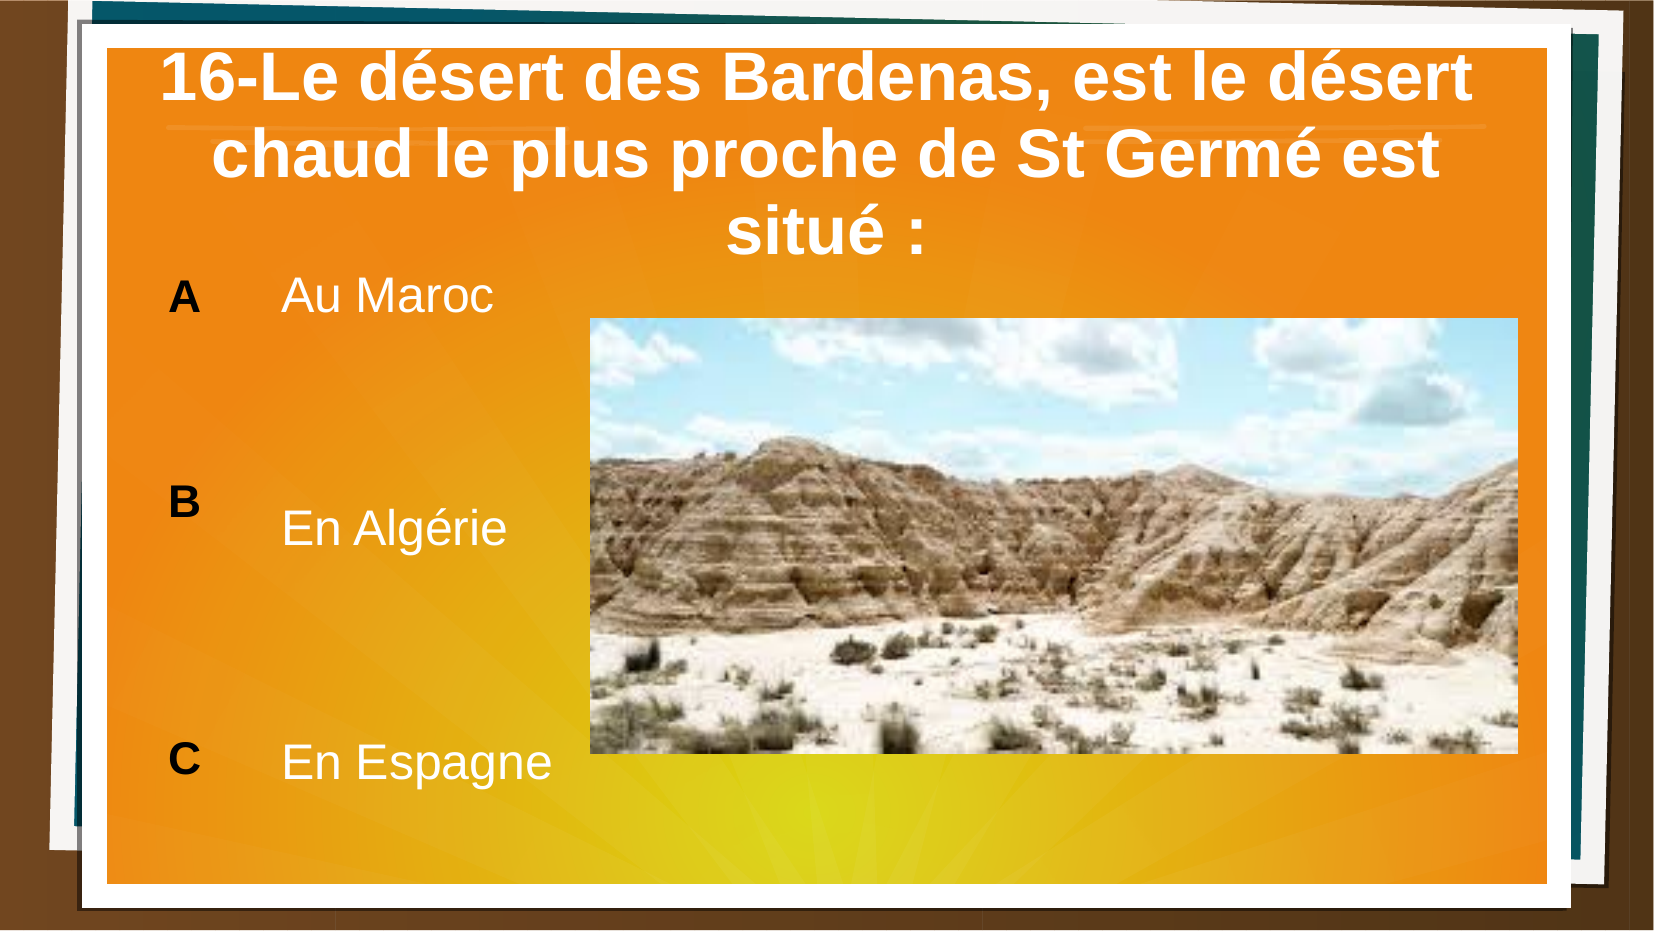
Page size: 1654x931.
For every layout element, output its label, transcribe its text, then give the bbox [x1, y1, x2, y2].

list Au Maroc En Algérie En Espagne [210, 188, 742, 804]
text_box A B C [153, 263, 210, 792]
title 16-Le désert des Bardenas, est le désert chaud le plus proche de St Germé est situé : [106, 38, 1548, 269]
picture [590, 318, 1518, 754]
